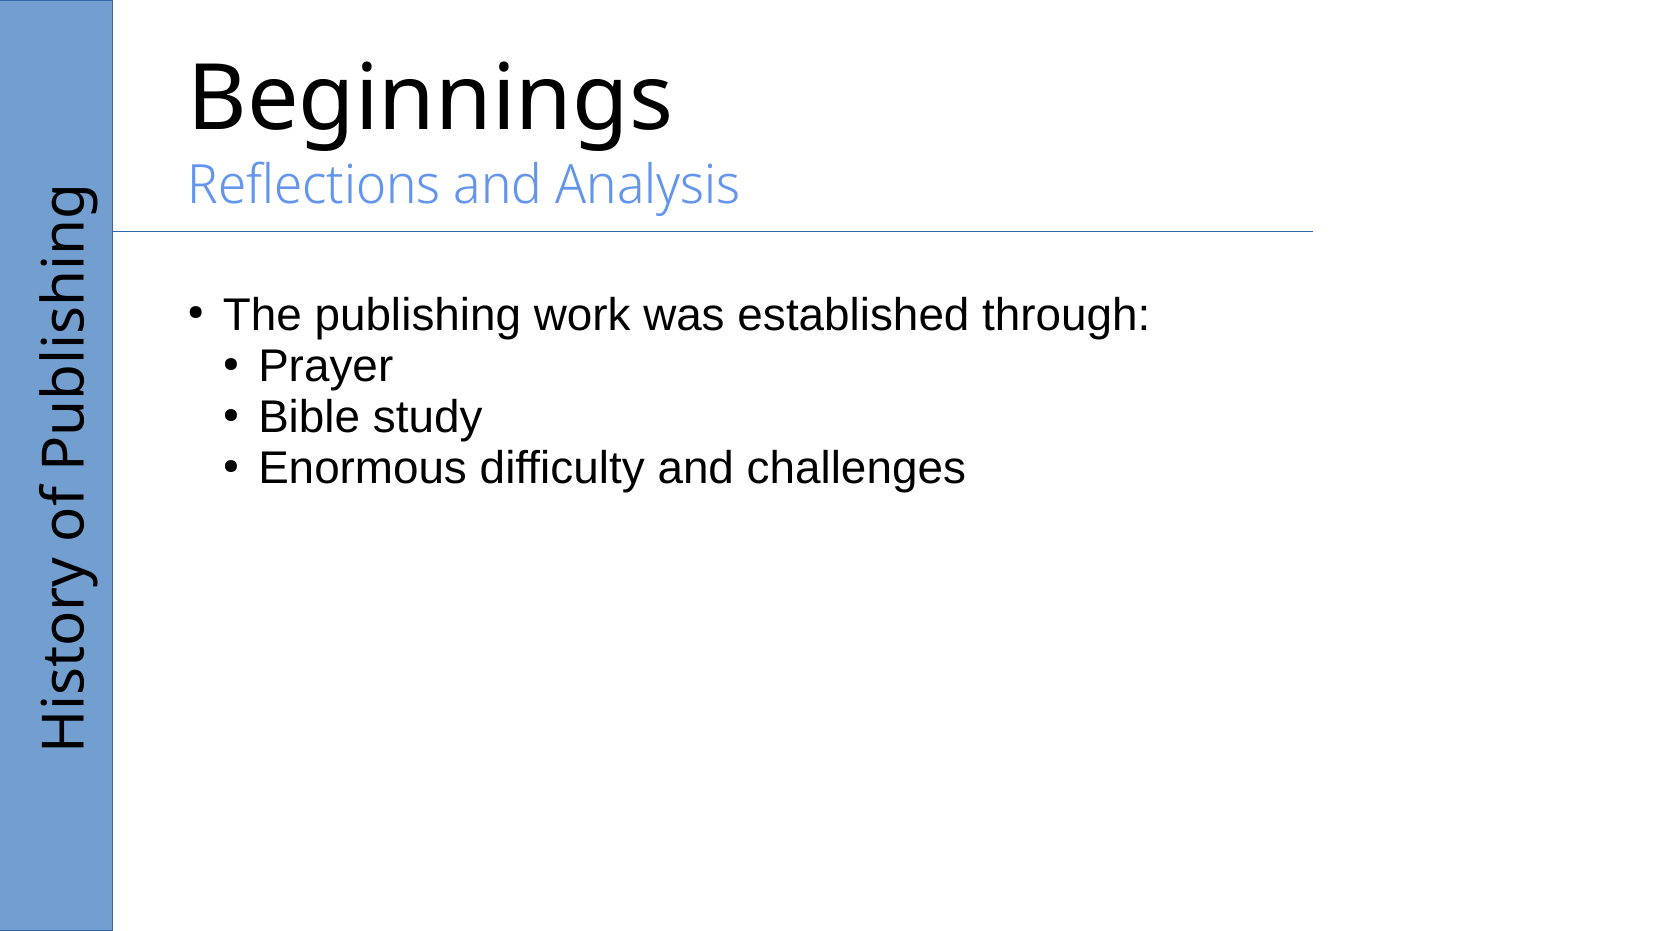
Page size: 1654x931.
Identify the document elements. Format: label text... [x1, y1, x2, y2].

title Beginnings [187, 33, 1571, 125]
title Reflections and Analysis [187, 125, 1571, 239]
text_box History of Publishing [13, 37, 105, 901]
text_box [0, 0, 113, 931]
subtitle The publishing work was established through: Prayer Bible study Enormous difficulty and challenges [187, 288, 1313, 863]
